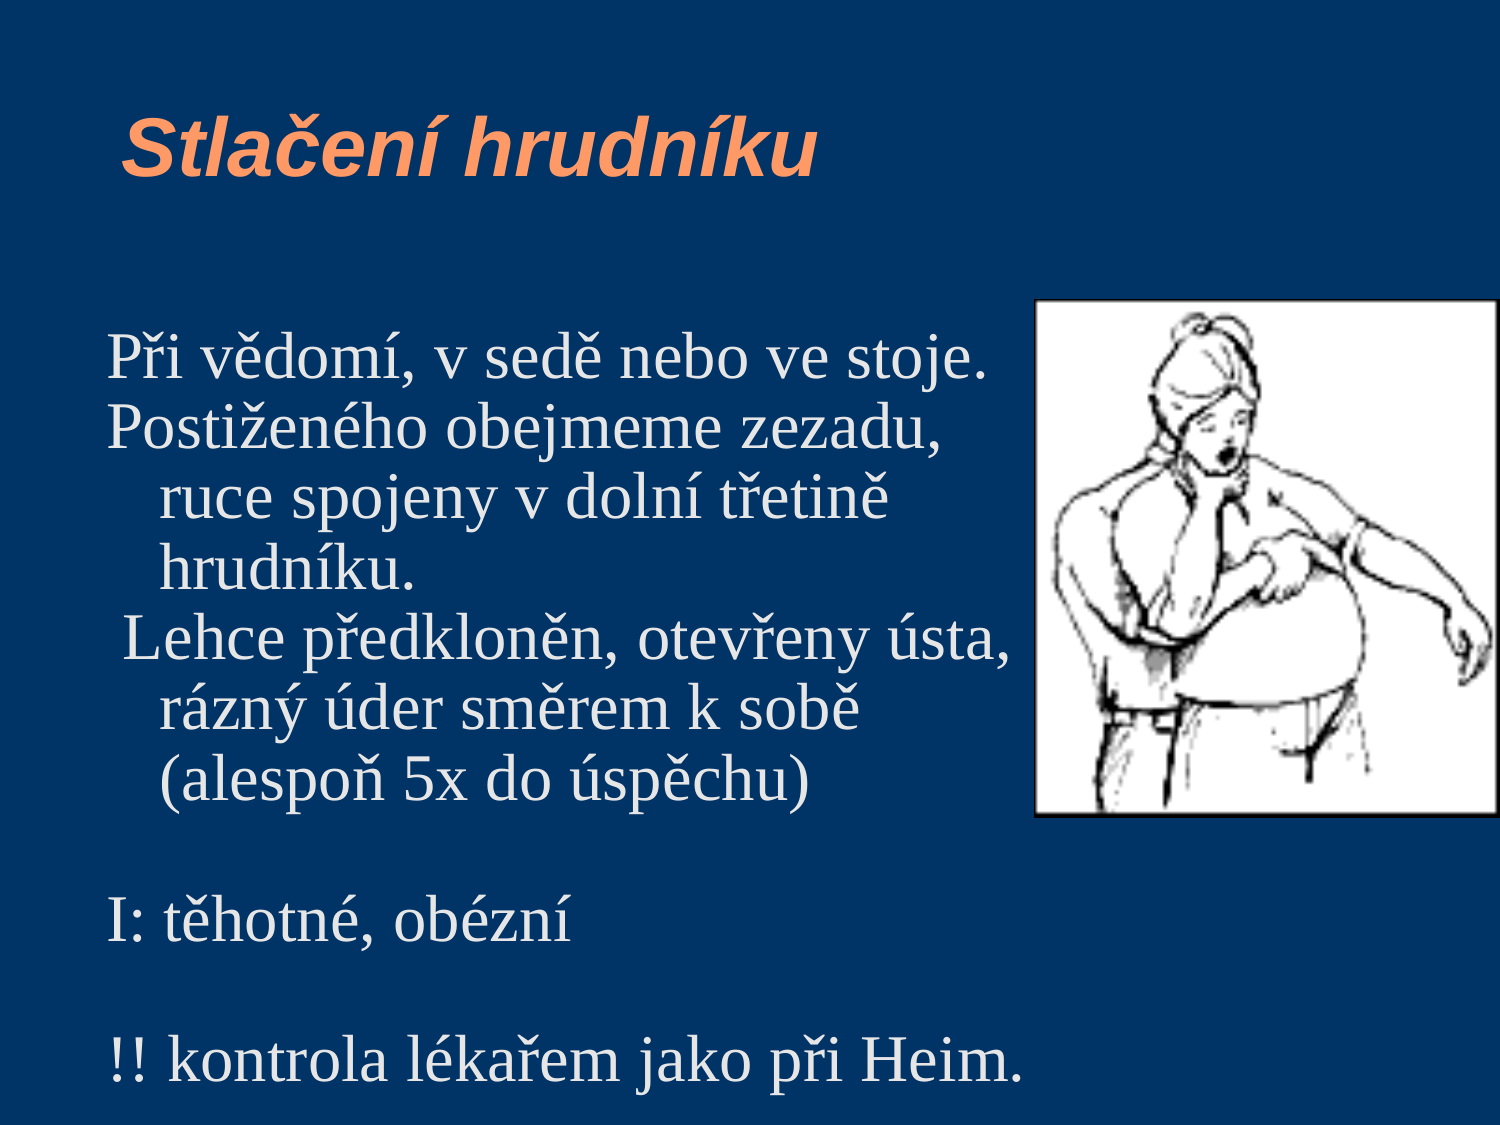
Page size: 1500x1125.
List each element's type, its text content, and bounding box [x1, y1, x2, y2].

picture [1034, 299, 1500, 818]
list Při vědomí, v sedě nebo ve stoje. Postiženého obejmeme zezadu, ruce spojeny v dolní třetině hrudníku. Lehce předkloněn, otevřeny ústa, rázný úder směrem k sobě (alespoň 5x do úspěchu) I: těhotné, obézní !! kontrola lékařem jako při Heim. [88, 322, 1034, 1125]
title Stlačení hrudníku [121, 46, 1500, 254]
